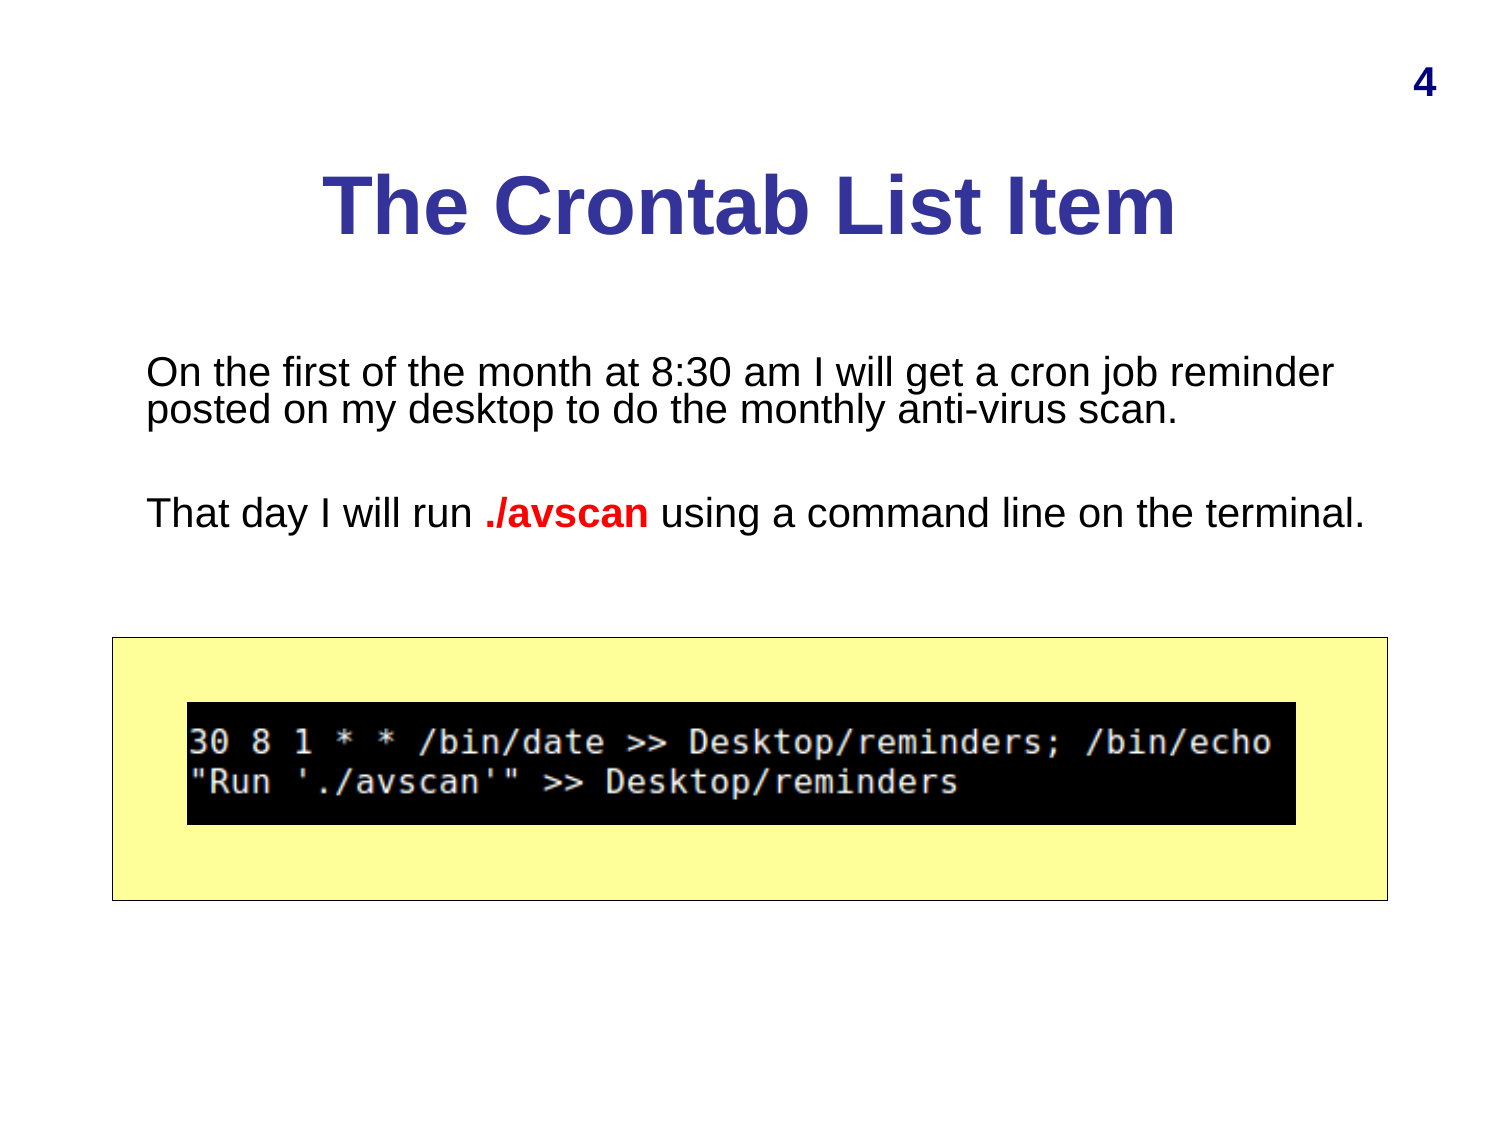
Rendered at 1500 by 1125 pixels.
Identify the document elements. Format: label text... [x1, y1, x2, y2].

list On the first of the month at 8:30 am I will get a cron job reminder posted on my desktop to do the monthly anti-virus scan. That day I will run ./avscan using a command line on the terminal. [75, 349, 1388, 601]
picture [187, 702, 1296, 826]
title The Crontab List Item [75, 112, 1426, 300]
text_box [112, 637, 1388, 901]
text_box 4 [1387, 47, 1463, 113]
